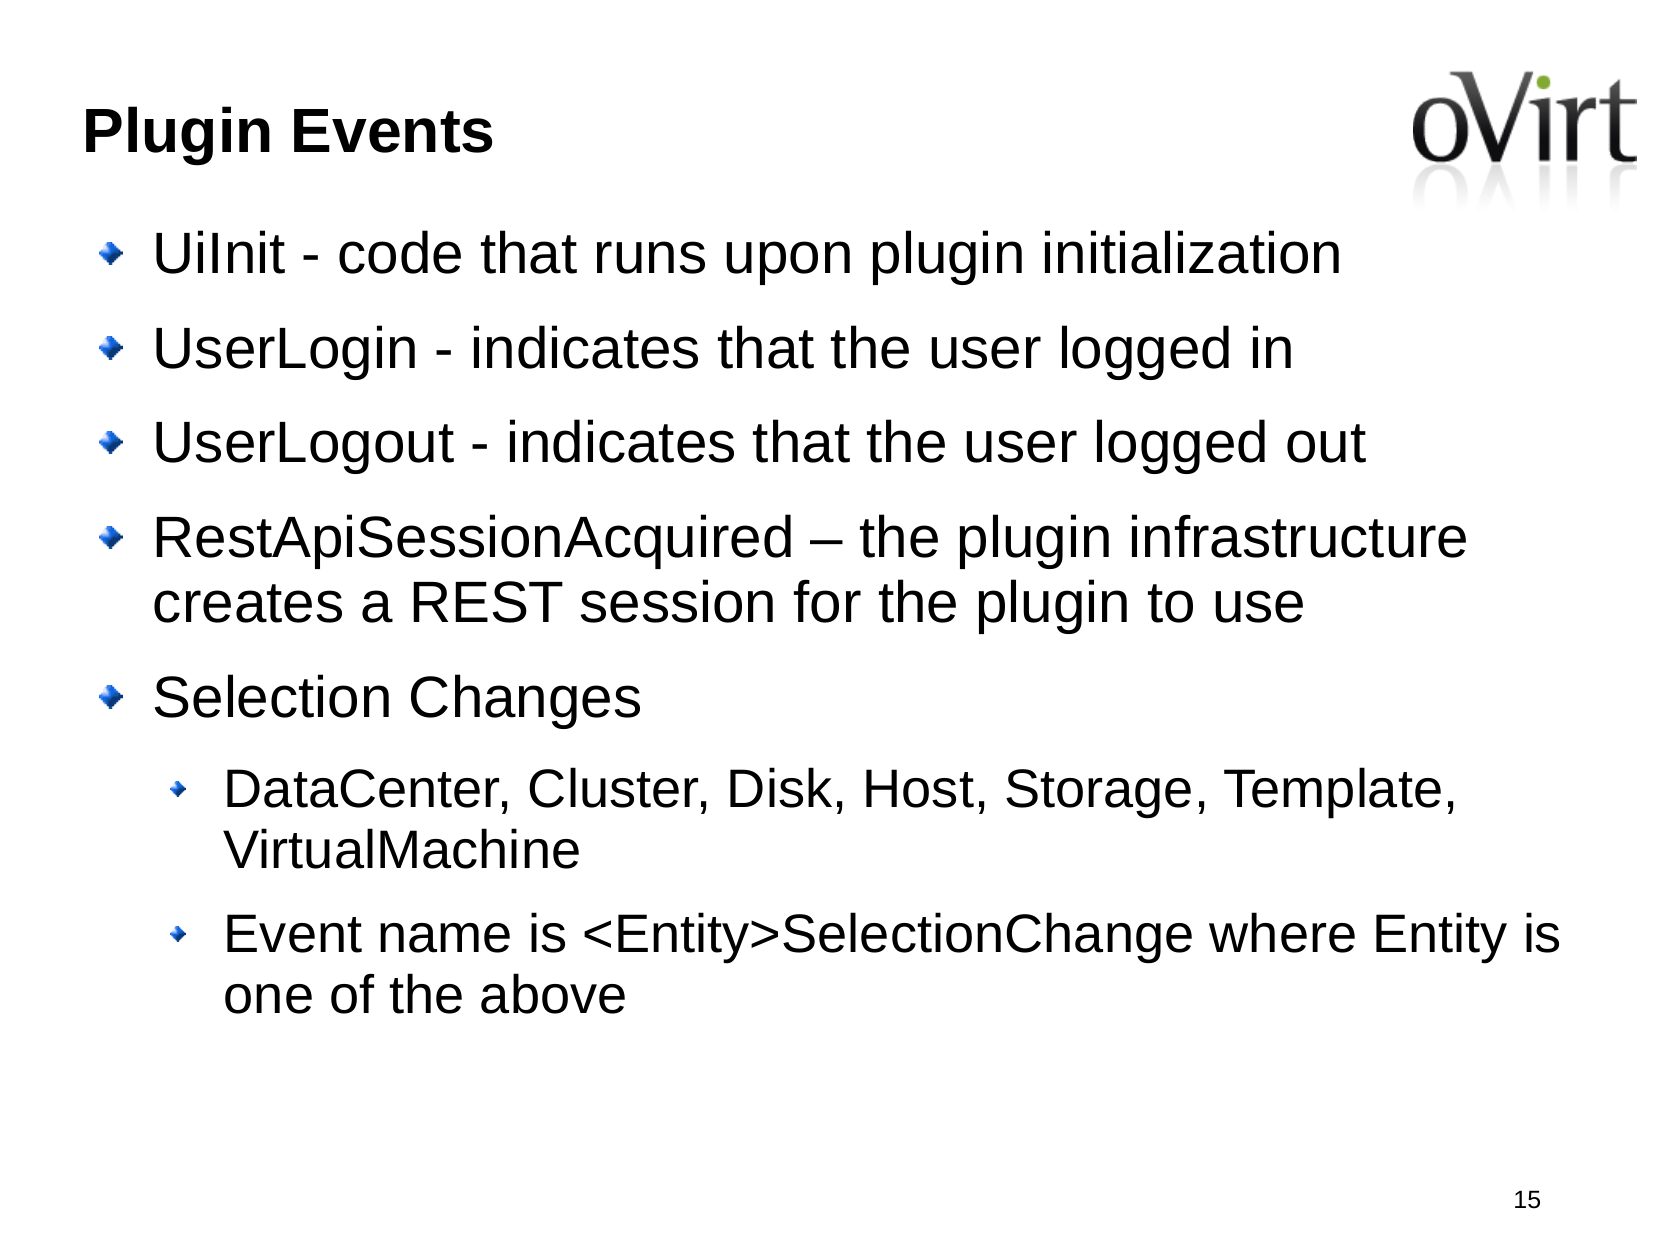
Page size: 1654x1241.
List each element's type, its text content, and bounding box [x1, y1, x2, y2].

list UiInit - code that runs upon plugin initialization UserLogin - indicates that the user logged in UserLogout - indicates that the user logged out RestApiSessionAcquired – the plugin infrastructure creates a REST session for the plugin to use Selection Changes DataCenter, Cluster, Disk, Host, Storage, Template, VirtualMachine Event name is <Entity>SelectionChange where Entity is one of the above [82, 221, 1571, 1025]
picture [1413, 63, 1637, 212]
title Plugin Events [82, 37, 1303, 221]
